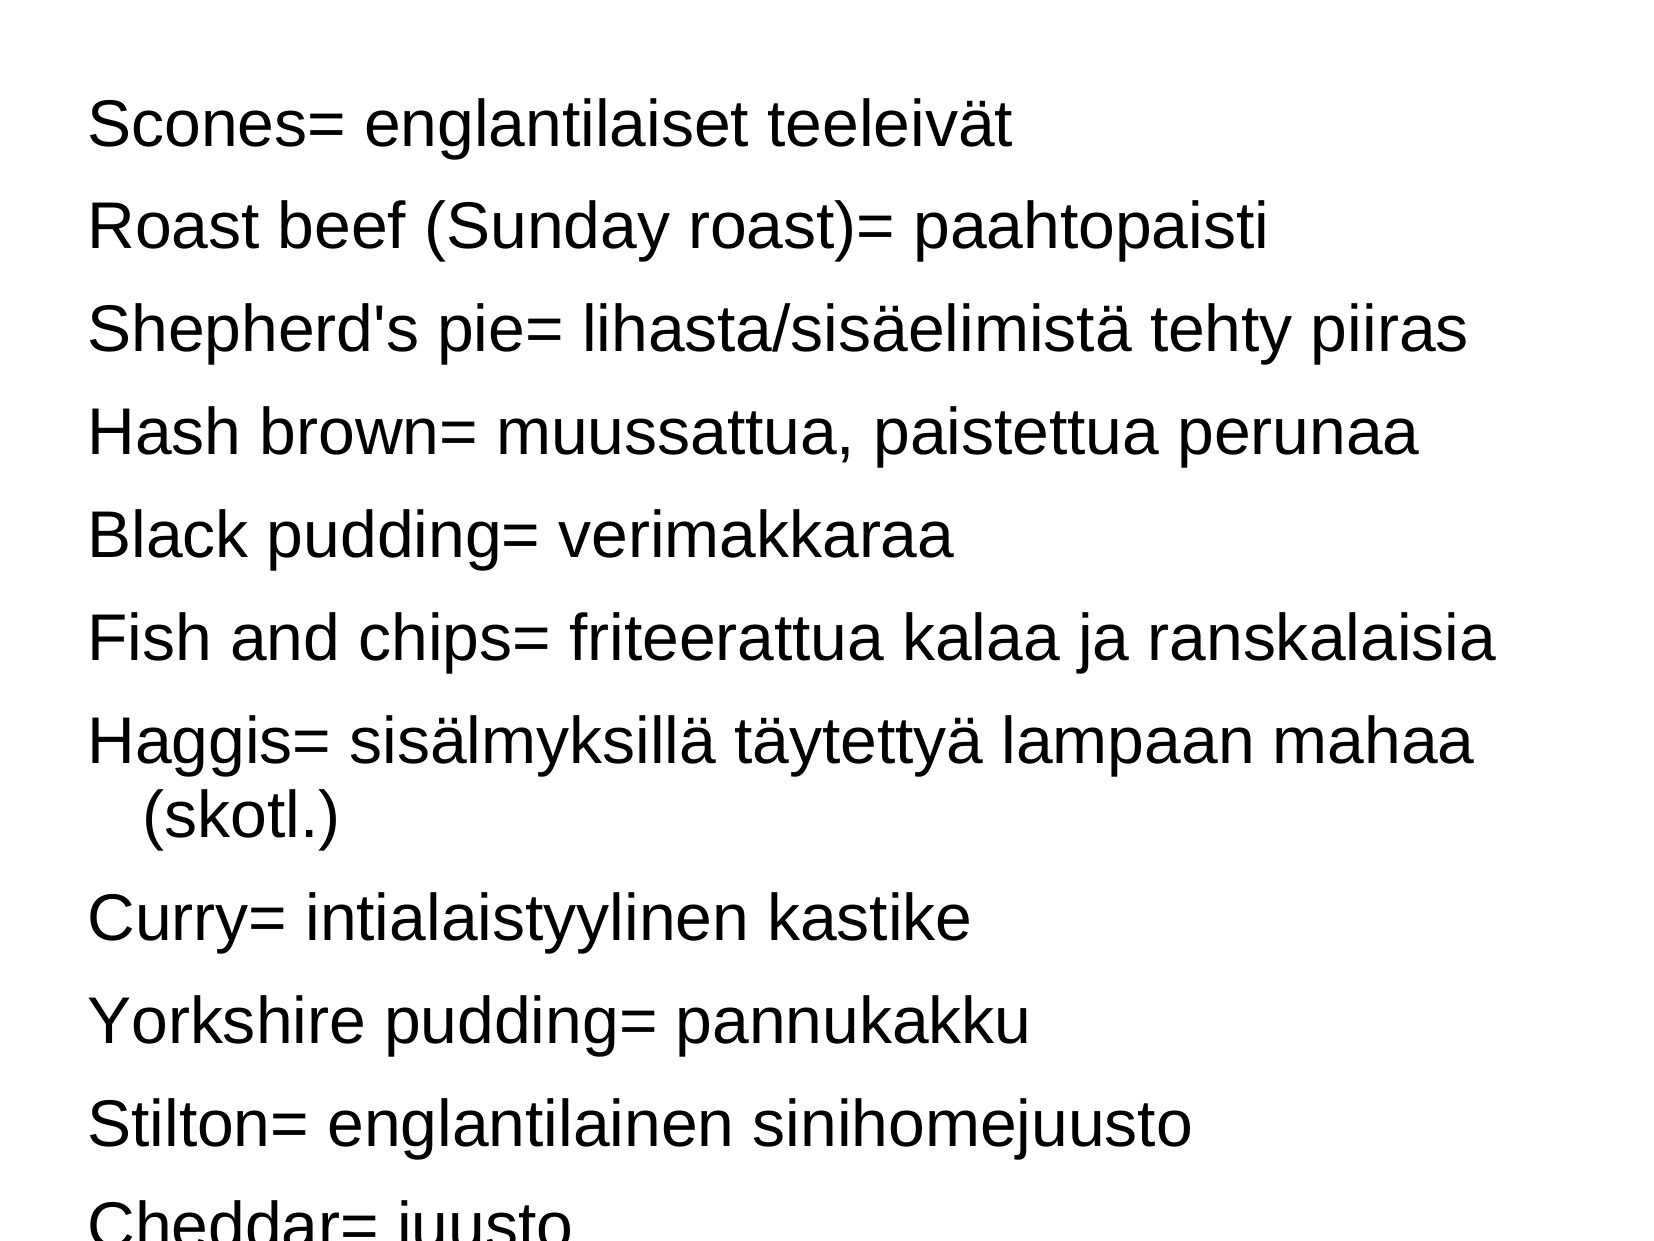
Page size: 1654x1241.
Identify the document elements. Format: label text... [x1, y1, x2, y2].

list Scones= englantilaiset teeleivät Roast beef (Sunday roast)= paahtopaisti Shepherd's pie= lihasta/sisäelimistä tehty piiras Hash brown= muussattua, paistettua perunaa Black pudding= verimakkaraa Fish and chips= friteerattua kalaa ja ranskalaisia Haggis= sisälmyksillä täytettyä lampaan mahaa (skotl.) Curry= intialaistyylinen kastike Yorkshire pudding= pannukakku Stilton= englantilainen sinihomejuusto Cheddar= juusto [86, 82, 1571, 1241]
